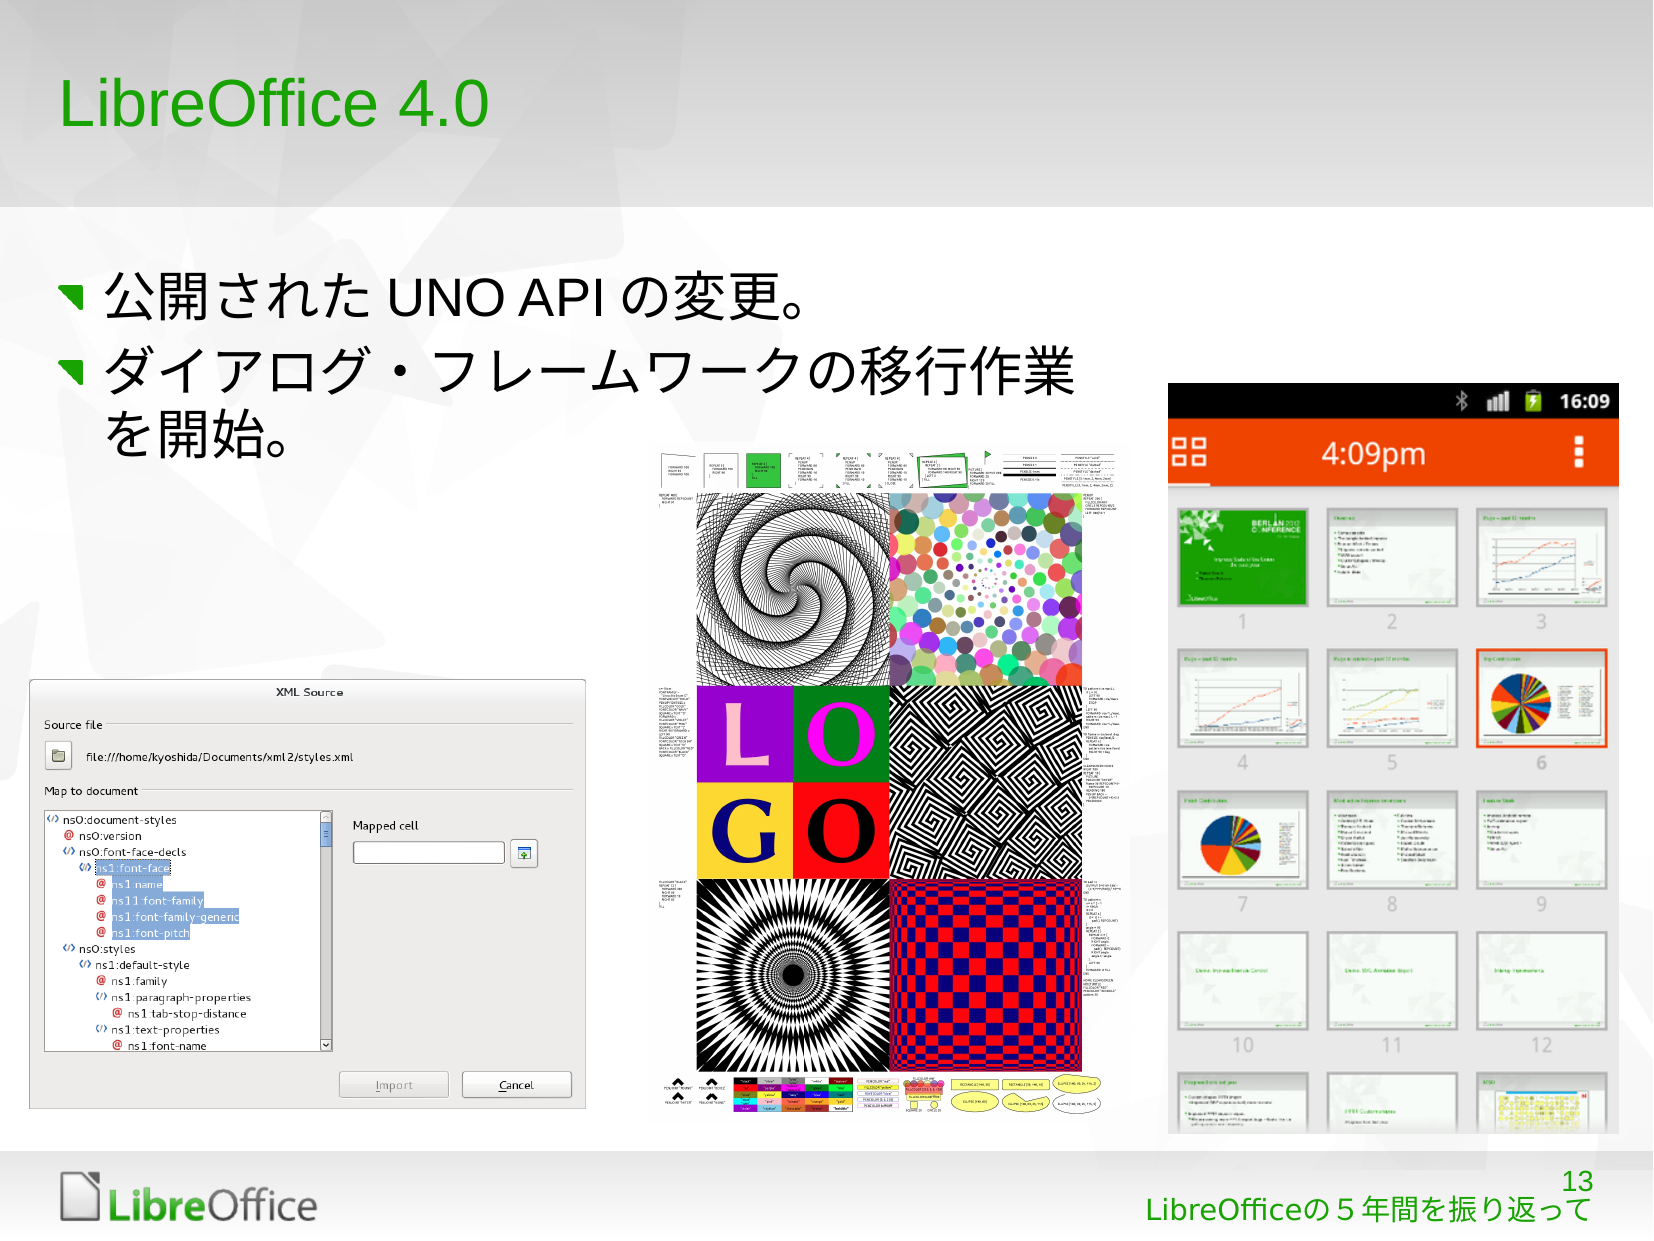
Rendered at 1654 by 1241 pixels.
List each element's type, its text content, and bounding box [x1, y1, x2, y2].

list 公開されたUNO APIの変更。 ダイアログ・フレームワークの移行作業を開始。 [58, 265, 1122, 986]
picture [0, 0, 783, 1109]
title LibreOffice 4.0 [58, 29, 1594, 178]
picture [649, 383, 1653, 1170]
picture [41, 1152, 337, 1241]
